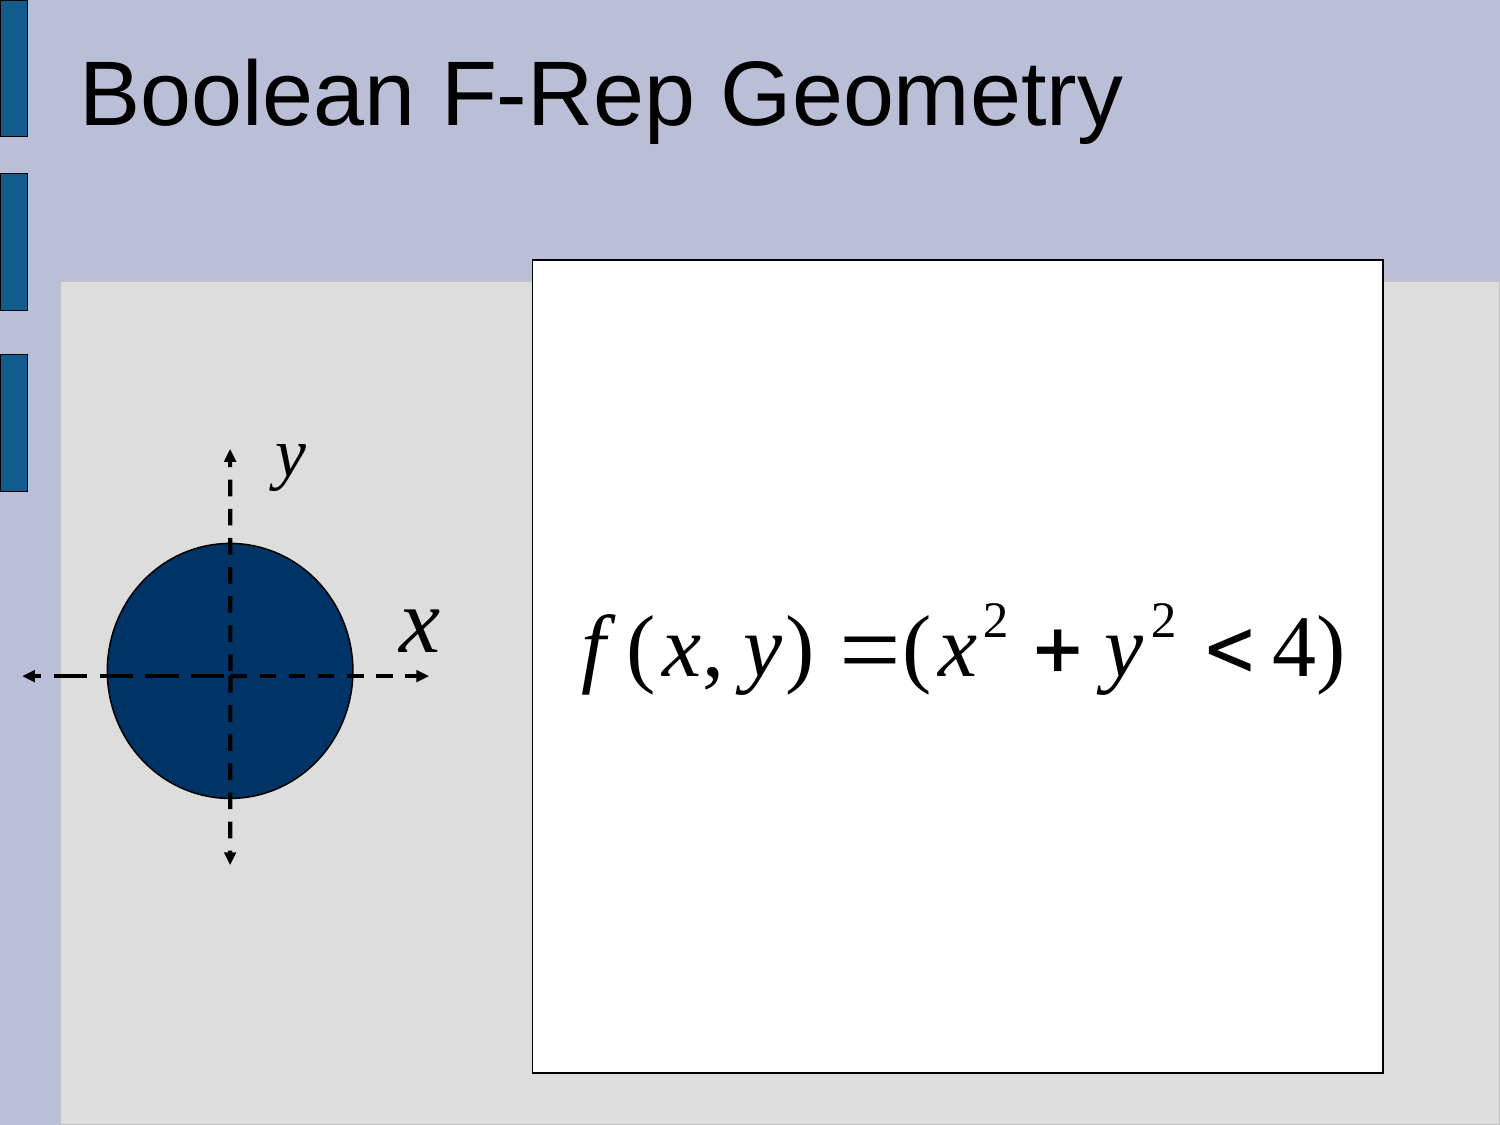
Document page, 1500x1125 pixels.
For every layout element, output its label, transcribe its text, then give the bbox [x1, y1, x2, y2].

text_box [532, 260, 1384, 1073]
text_box [107, 543, 353, 799]
text_box Boolean F-Rep Geometry [0, 0, 1204, 188]
chart [381, 590, 459, 677]
chart [258, 430, 323, 506]
chart [551, 581, 1365, 714]
